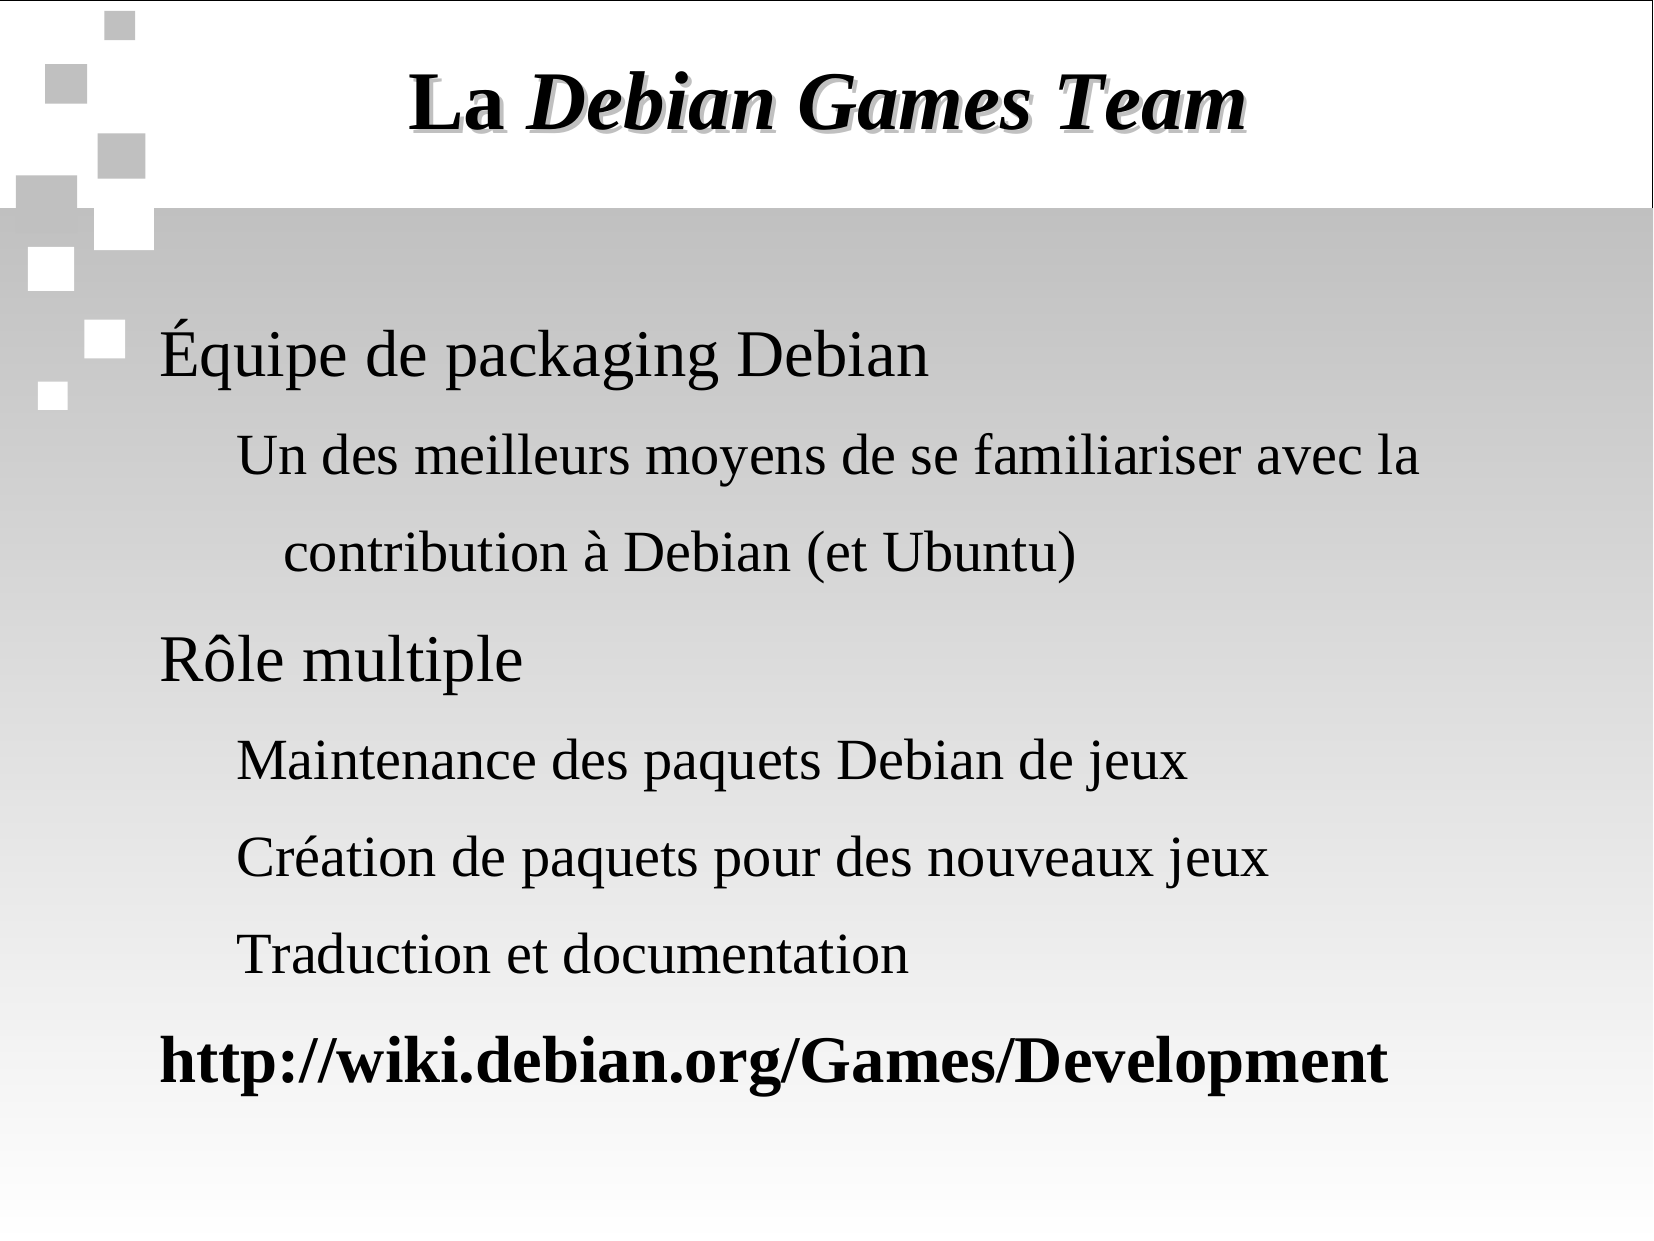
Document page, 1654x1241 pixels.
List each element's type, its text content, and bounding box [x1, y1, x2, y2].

title La Debian Games Team [90, 0, 1567, 204]
list Équipe de packaging Debian Un des meilleurs moyens de se familiariser avec la contribution à Debian (et Ubuntu) Rôle multiple Maintenance des paquets Debian de jeux Création de paquets pour des nouveaux jeux Traduction et documentation http://wiki.debian.org/Games/Development [141, 279, 1532, 1183]
